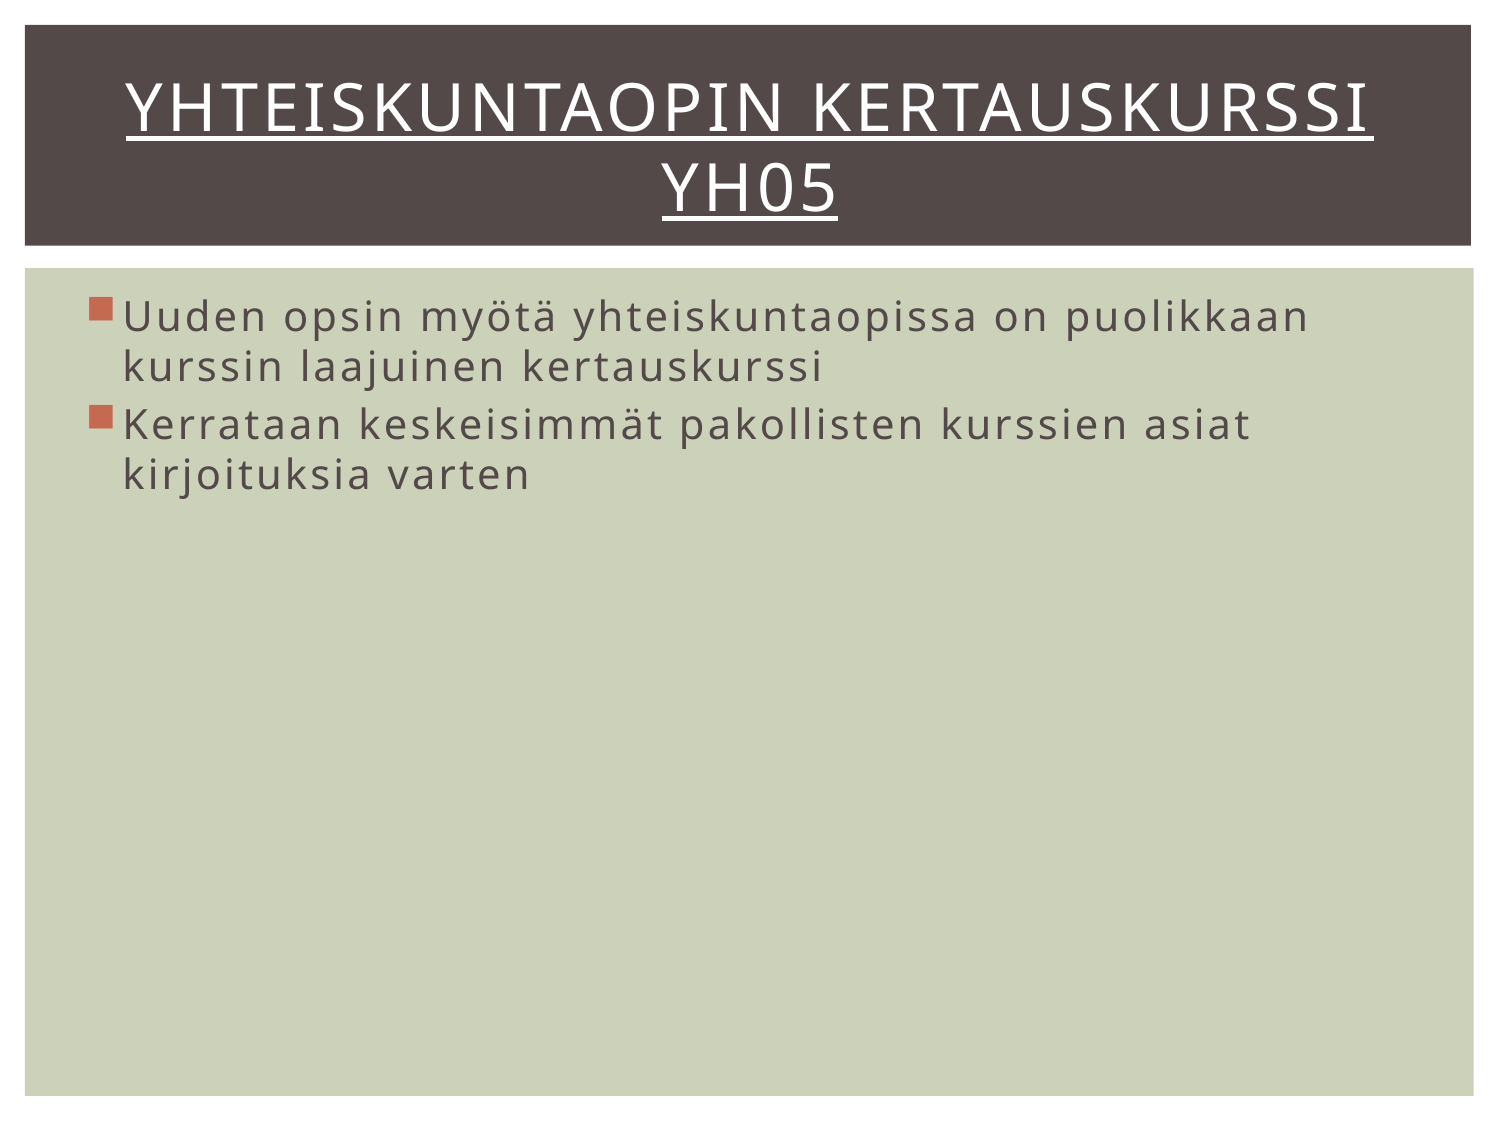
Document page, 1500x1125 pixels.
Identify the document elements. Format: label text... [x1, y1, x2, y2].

list Uuden opsin myötä yhteiskuntaopissa on puolikkaan kurssin laajuinen kertauskurssi Kerrataan keskeisimmät pakollisten kurssien asiat kirjoituksia varten [62, 281, 1442, 1005]
title YHTEISKUNTAOPIN KERTAUSKURSSI YH05 [62, 58, 1438, 232]
